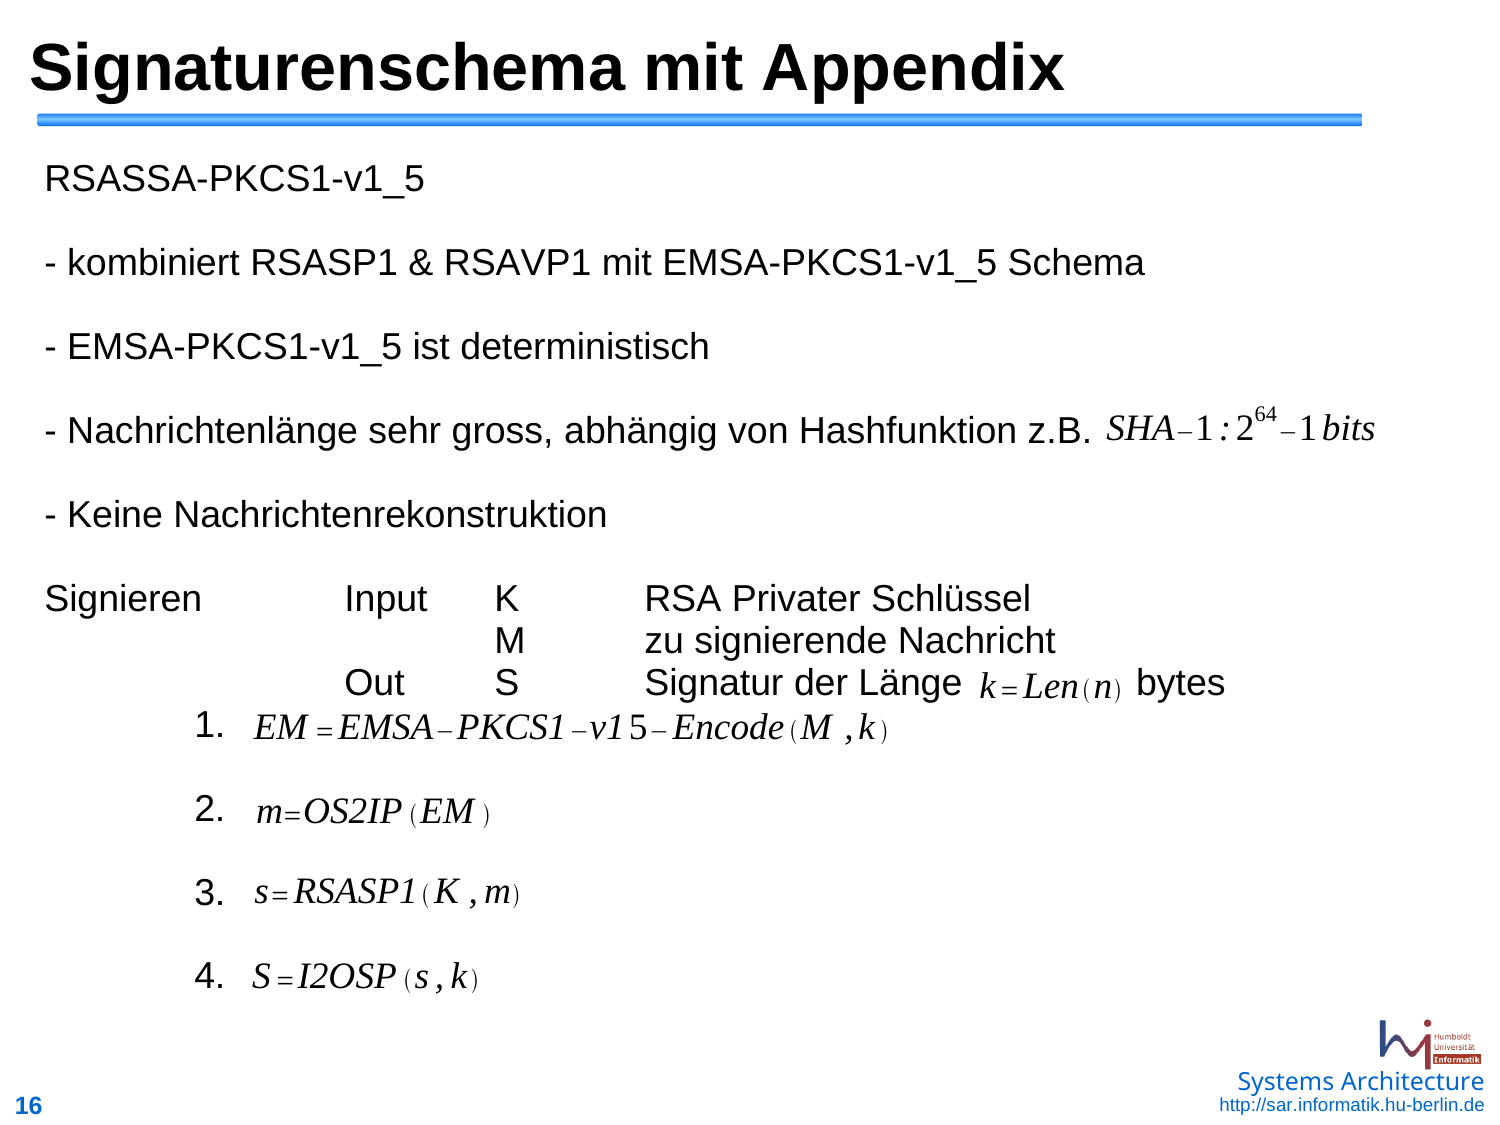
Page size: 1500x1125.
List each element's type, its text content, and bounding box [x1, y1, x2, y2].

chart [244, 956, 485, 999]
chart [246, 870, 527, 913]
chart [248, 790, 497, 833]
chart [971, 665, 1128, 708]
title Signaturenschema mit Appendix [29, 26, 1500, 108]
text_box RSASSA-PKCS1-v1_5 - kombiniert RSASP1 & RSAVP1 mit EMSA-PKCS1-v1_5 Schema - EMSA-PKCS1-v1_5 ist deterministisch - Nachrichtenlänge sehr gross, abhängig von Hashfunktion z.B. - Keine Nachrichtenrekonstruktion Signieren Input K RSA Privater Schlüssel M zu signierende Nachricht Out S Signatur der Länge bytes 1. 2. 3. 4. [29, 149, 1356, 1090]
picture [1376, 1016, 1483, 1071]
chart [244, 706, 893, 749]
chart [1098, 401, 1382, 449]
